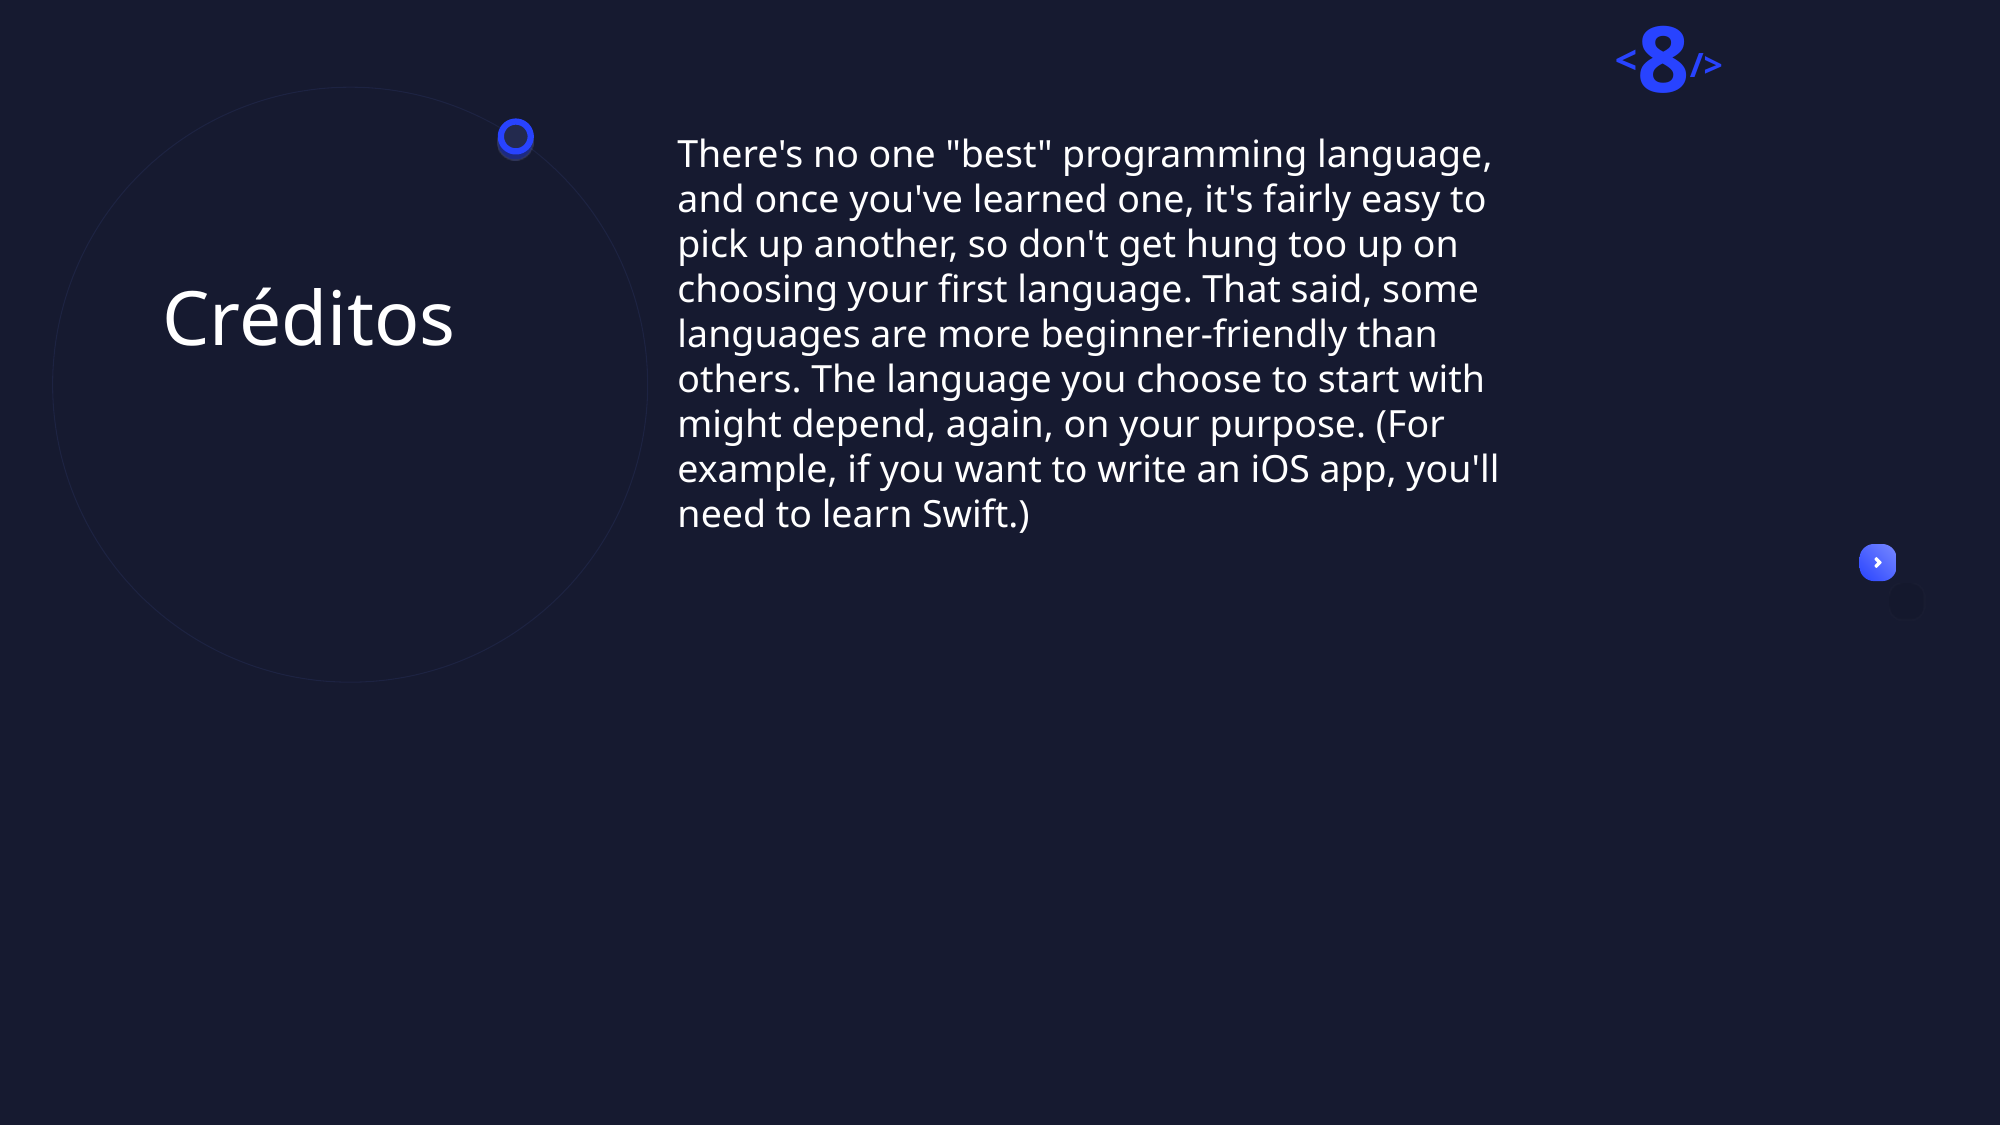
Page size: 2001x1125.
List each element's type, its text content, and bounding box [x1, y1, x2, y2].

text_box There's no one "best" programming language, and once you've learned one, it's fairly easy to pick up another, so don't get hung too up on choosing your first language. That said, some languages are more beginner-friendly than others. The language you choose to start with might depend, again, on your purpose. (For example, if you want to write an iOS app, you'll need to learn Swift.) [663, 122, 1571, 542]
text_box [1859, 544, 1897, 582]
text_box [52, 87, 648, 683]
text_box Créditos [147, 263, 663, 368]
